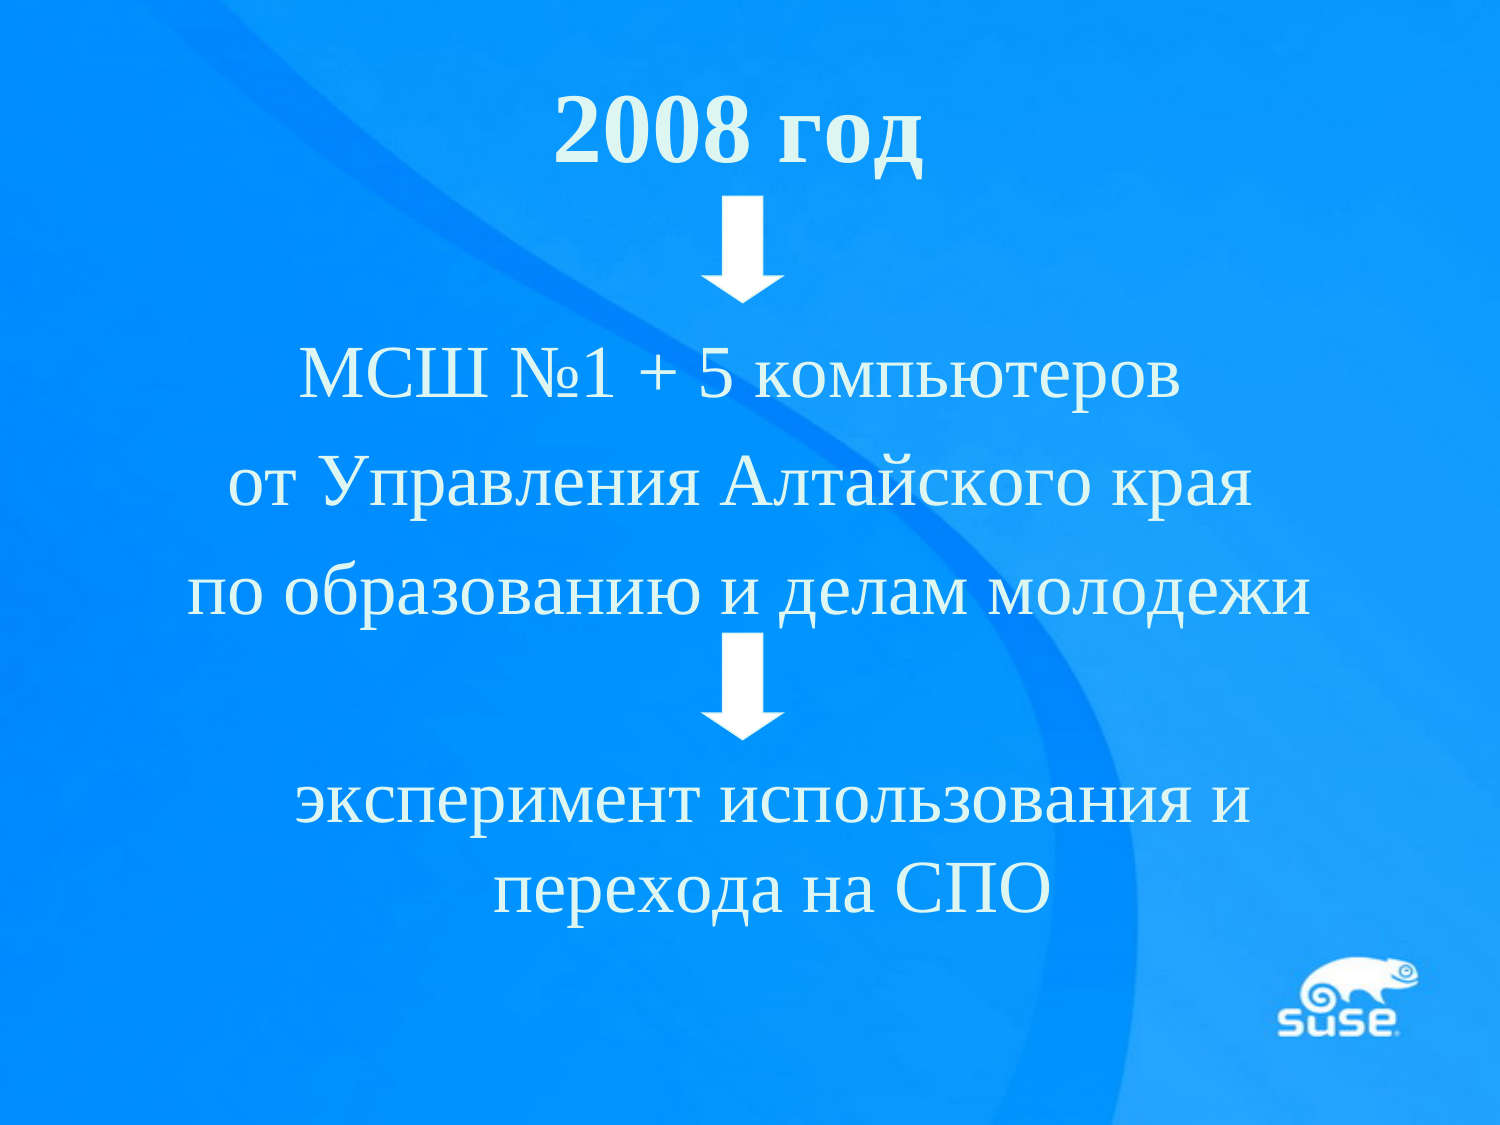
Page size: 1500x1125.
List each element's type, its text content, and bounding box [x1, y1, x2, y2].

text_box МСШ №1 + 5 компьютеров от Управления Алтайского края по образованию и делам молодежи [135, 314, 1365, 602]
text_box эксперимент использования и перехода на СПО [159, 739, 1388, 964]
picture [0, 0, 1500, 1125]
text_box [702, 633, 783, 740]
text_box [702, 196, 783, 303]
text_box 2008 год [123, 54, 1353, 185]
